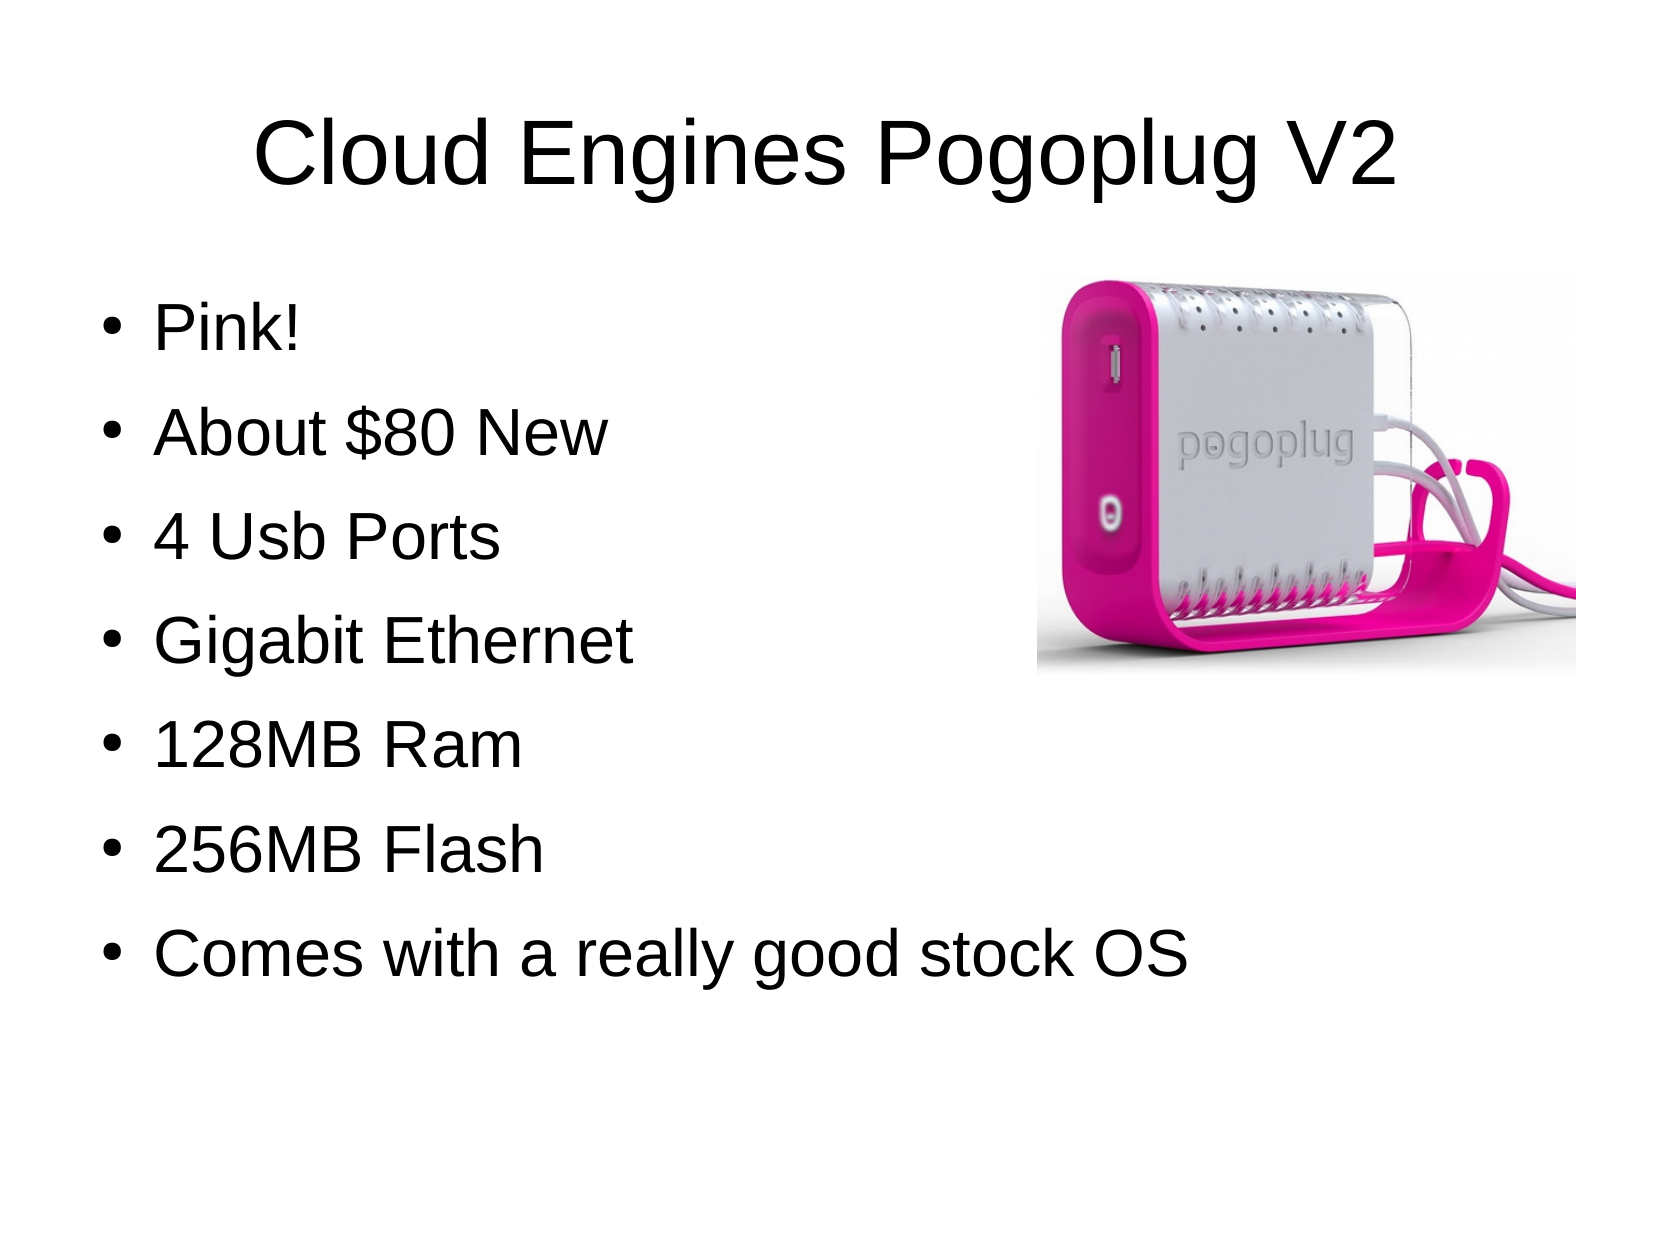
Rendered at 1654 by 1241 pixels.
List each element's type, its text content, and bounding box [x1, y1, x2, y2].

title Cloud Engines Pogoplug V2 [82, 56, 1571, 250]
list Pink! About $80 New 4 Usb Ports Gigabit Ethernet 128MB Ram 256MB Flash Comes with a really good stock OS [82, 290, 1571, 1109]
picture [1037, 275, 1576, 676]
